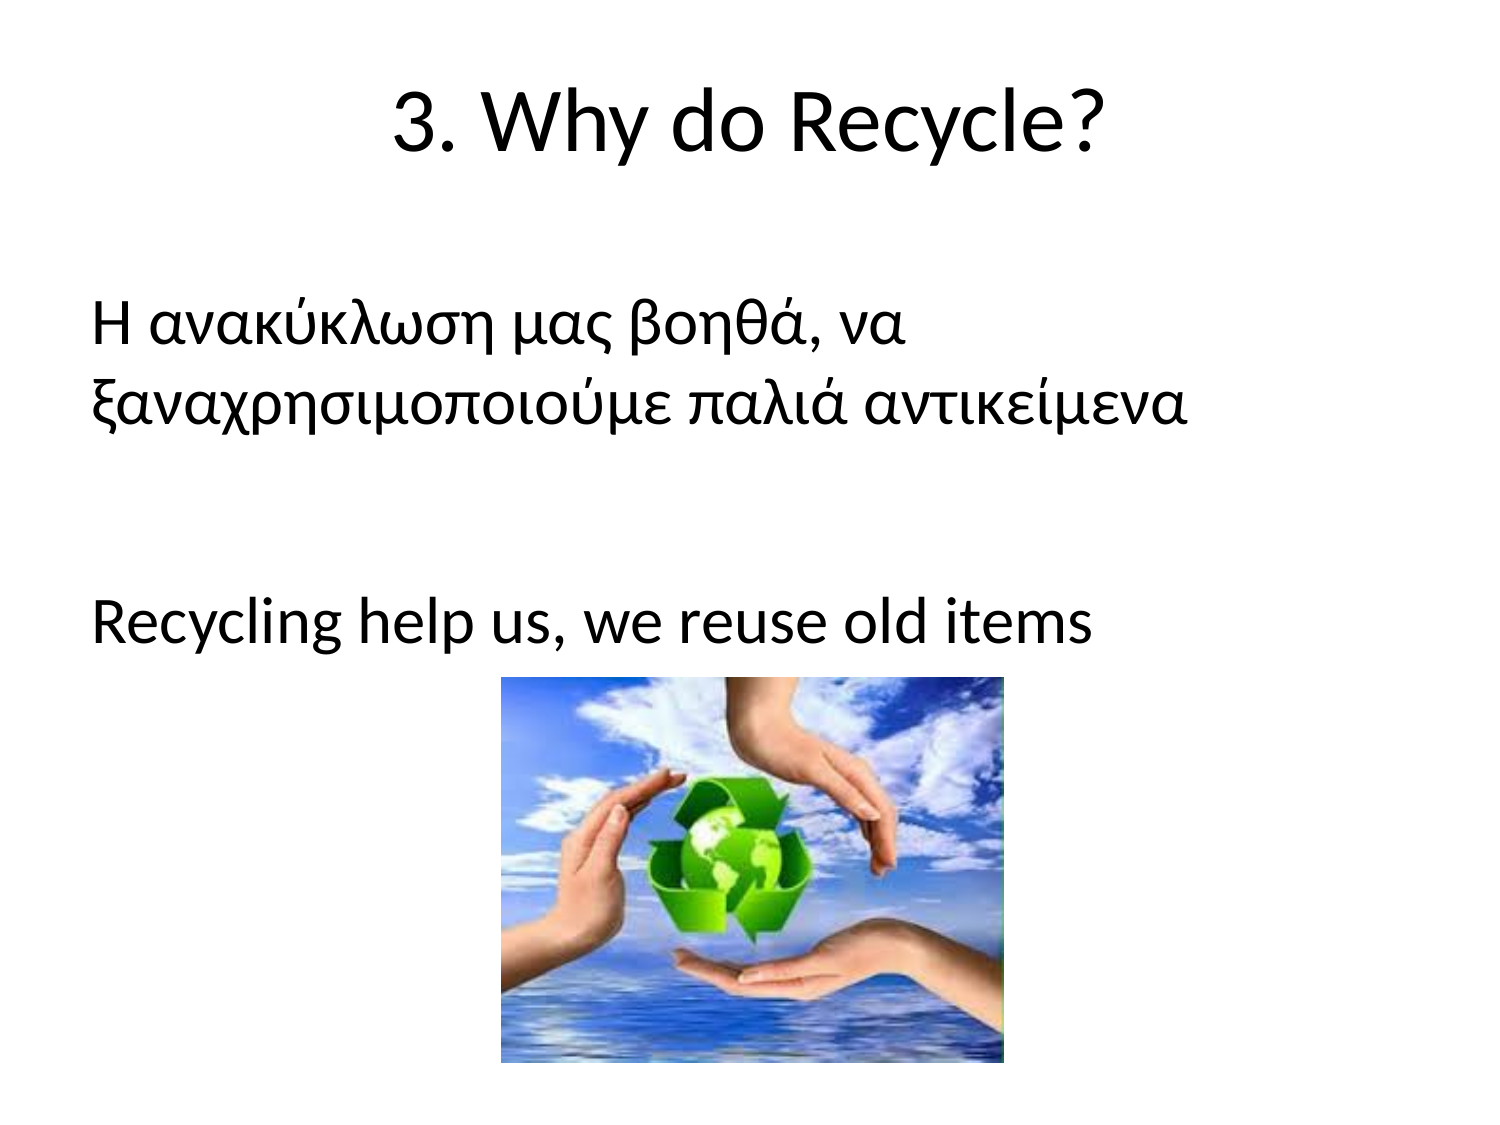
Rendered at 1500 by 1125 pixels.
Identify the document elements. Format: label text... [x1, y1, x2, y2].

picture [501, 677, 1004, 1063]
title 3. Why do Recycle? [75, 45, 1425, 233]
list Η ανακύκλωση μας βοηθά, να ξαναχρησιμοποιούμε παλιά αντικείμενα Recycling help us, we reuse old items [76, 262, 1425, 1005]
